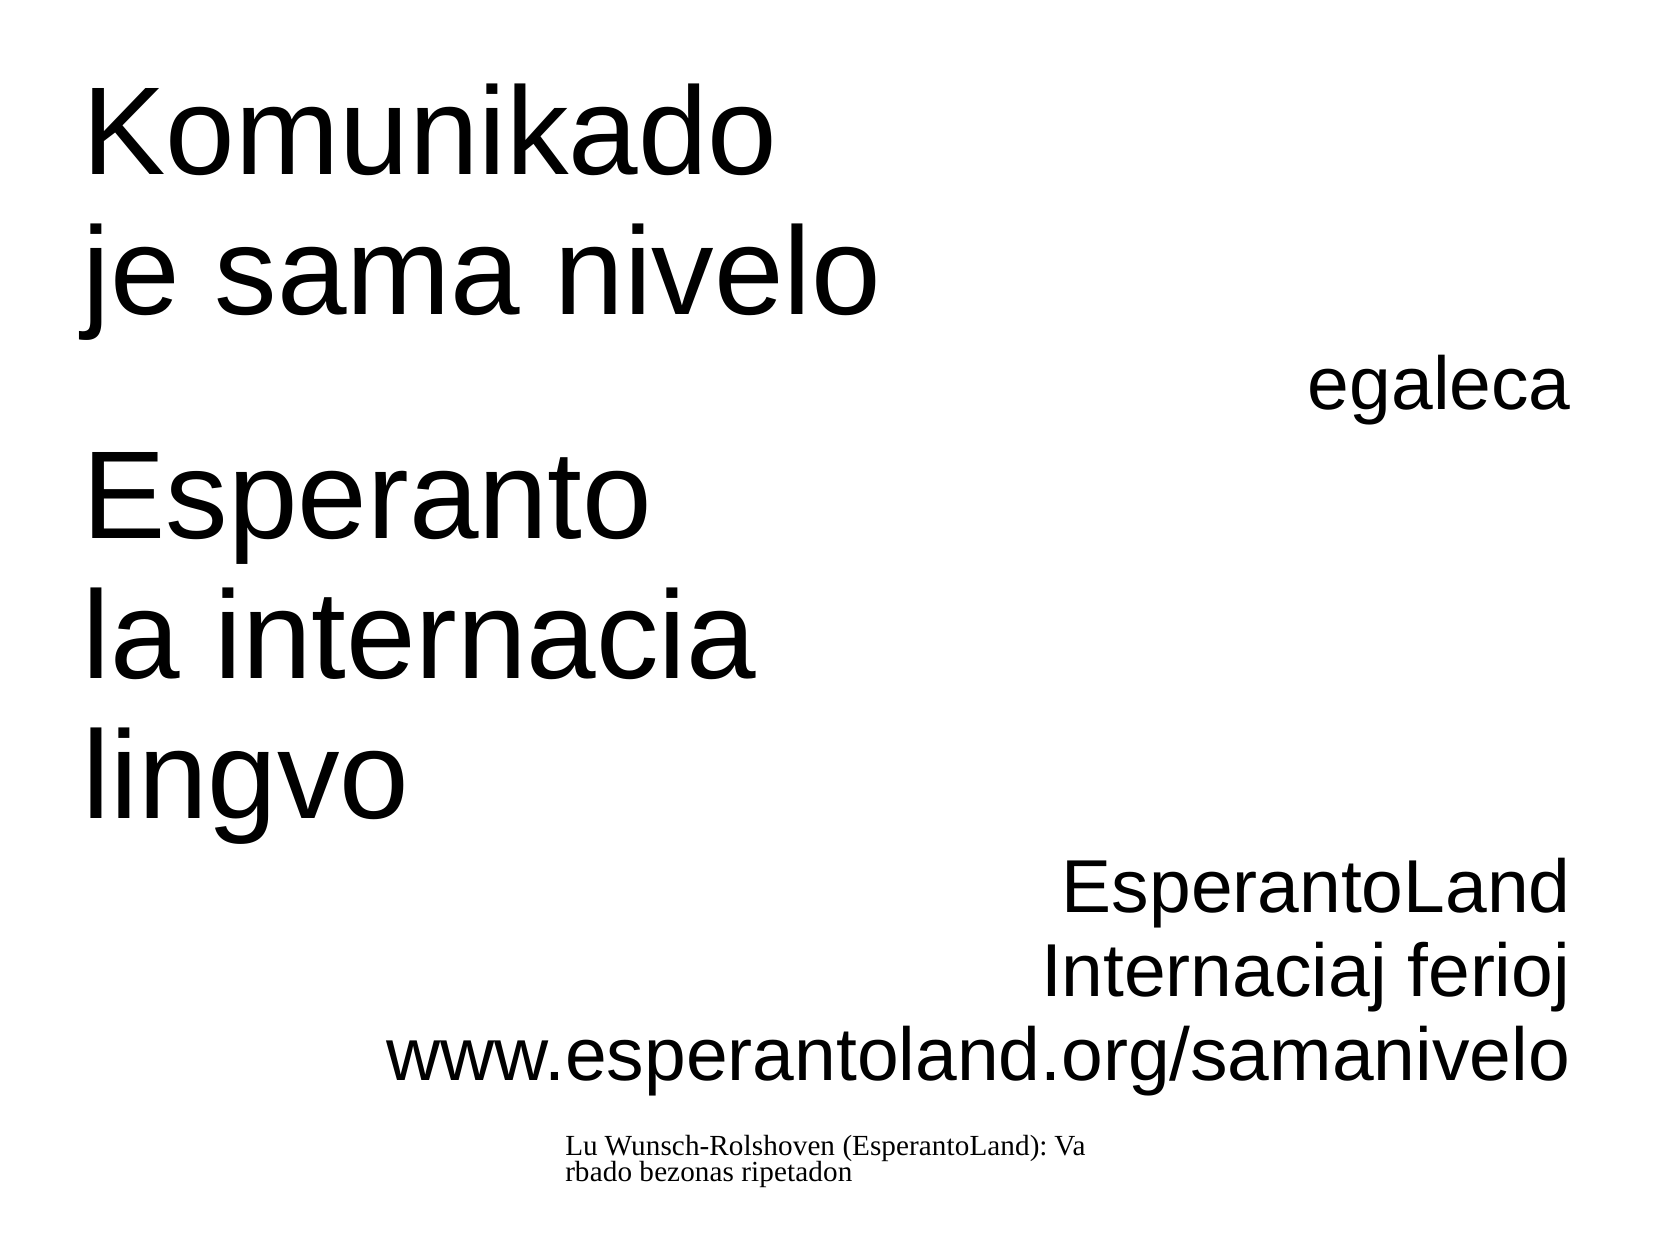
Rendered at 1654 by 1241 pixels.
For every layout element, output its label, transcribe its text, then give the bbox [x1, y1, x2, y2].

subtitle Komunikado je sama nivelo egaleca Esperanto la internacia lingvo EsperantoLand Internaciaj ferioj www.esperantoland.org/samanivelo [82, 49, 1571, 1109]
